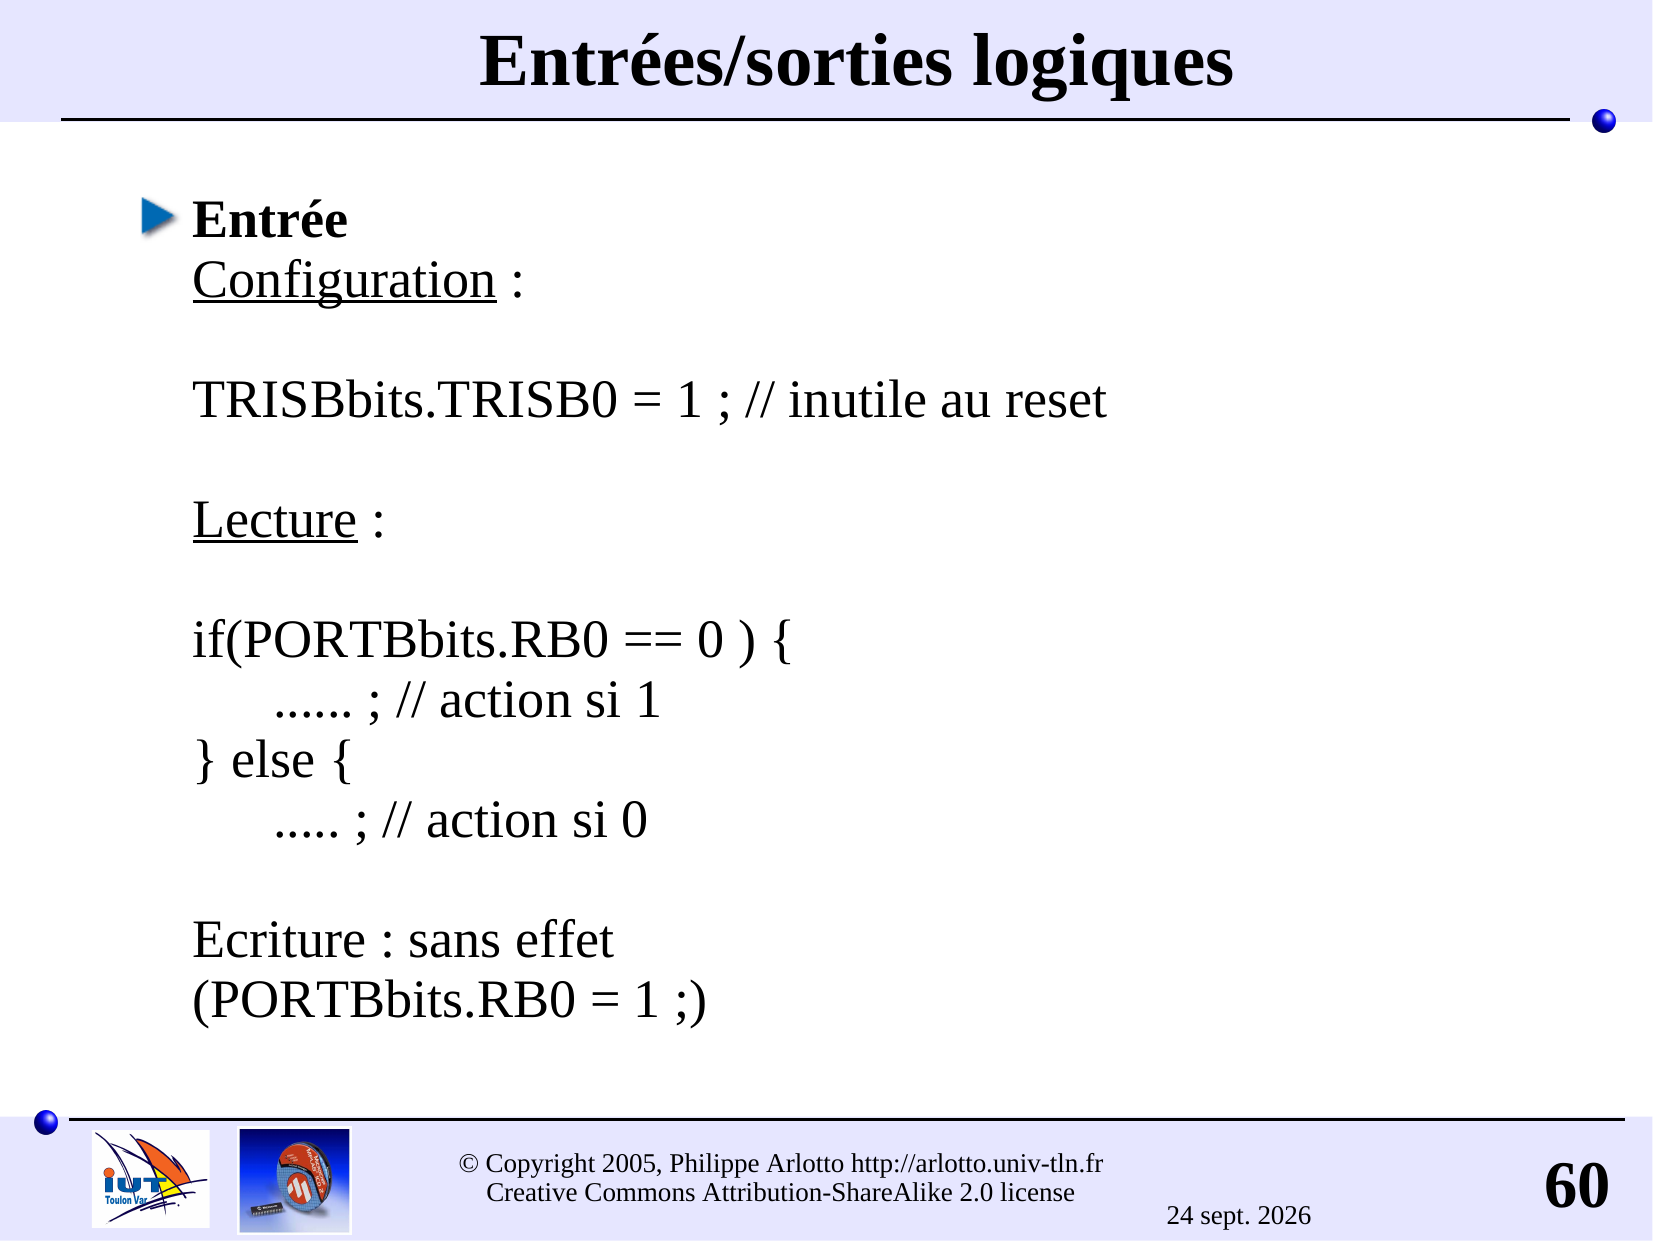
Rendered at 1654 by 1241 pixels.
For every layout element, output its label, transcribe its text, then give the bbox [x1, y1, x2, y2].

list Entrée Configuration : TRISBbits.TRISB0 = 1 ; // inutile au reset Lecture : if(PORTBbits.RB0 == 0 ) { ...... ; // action si 1 } else { ..... ; // action si 0 Ecriture : sans effet (PORTBbits.RB0 = 1 ;) [121, 188, 1534, 1112]
title Entrées/sorties logiques [95, 11, 1585, 110]
picture [237, 1126, 352, 1235]
